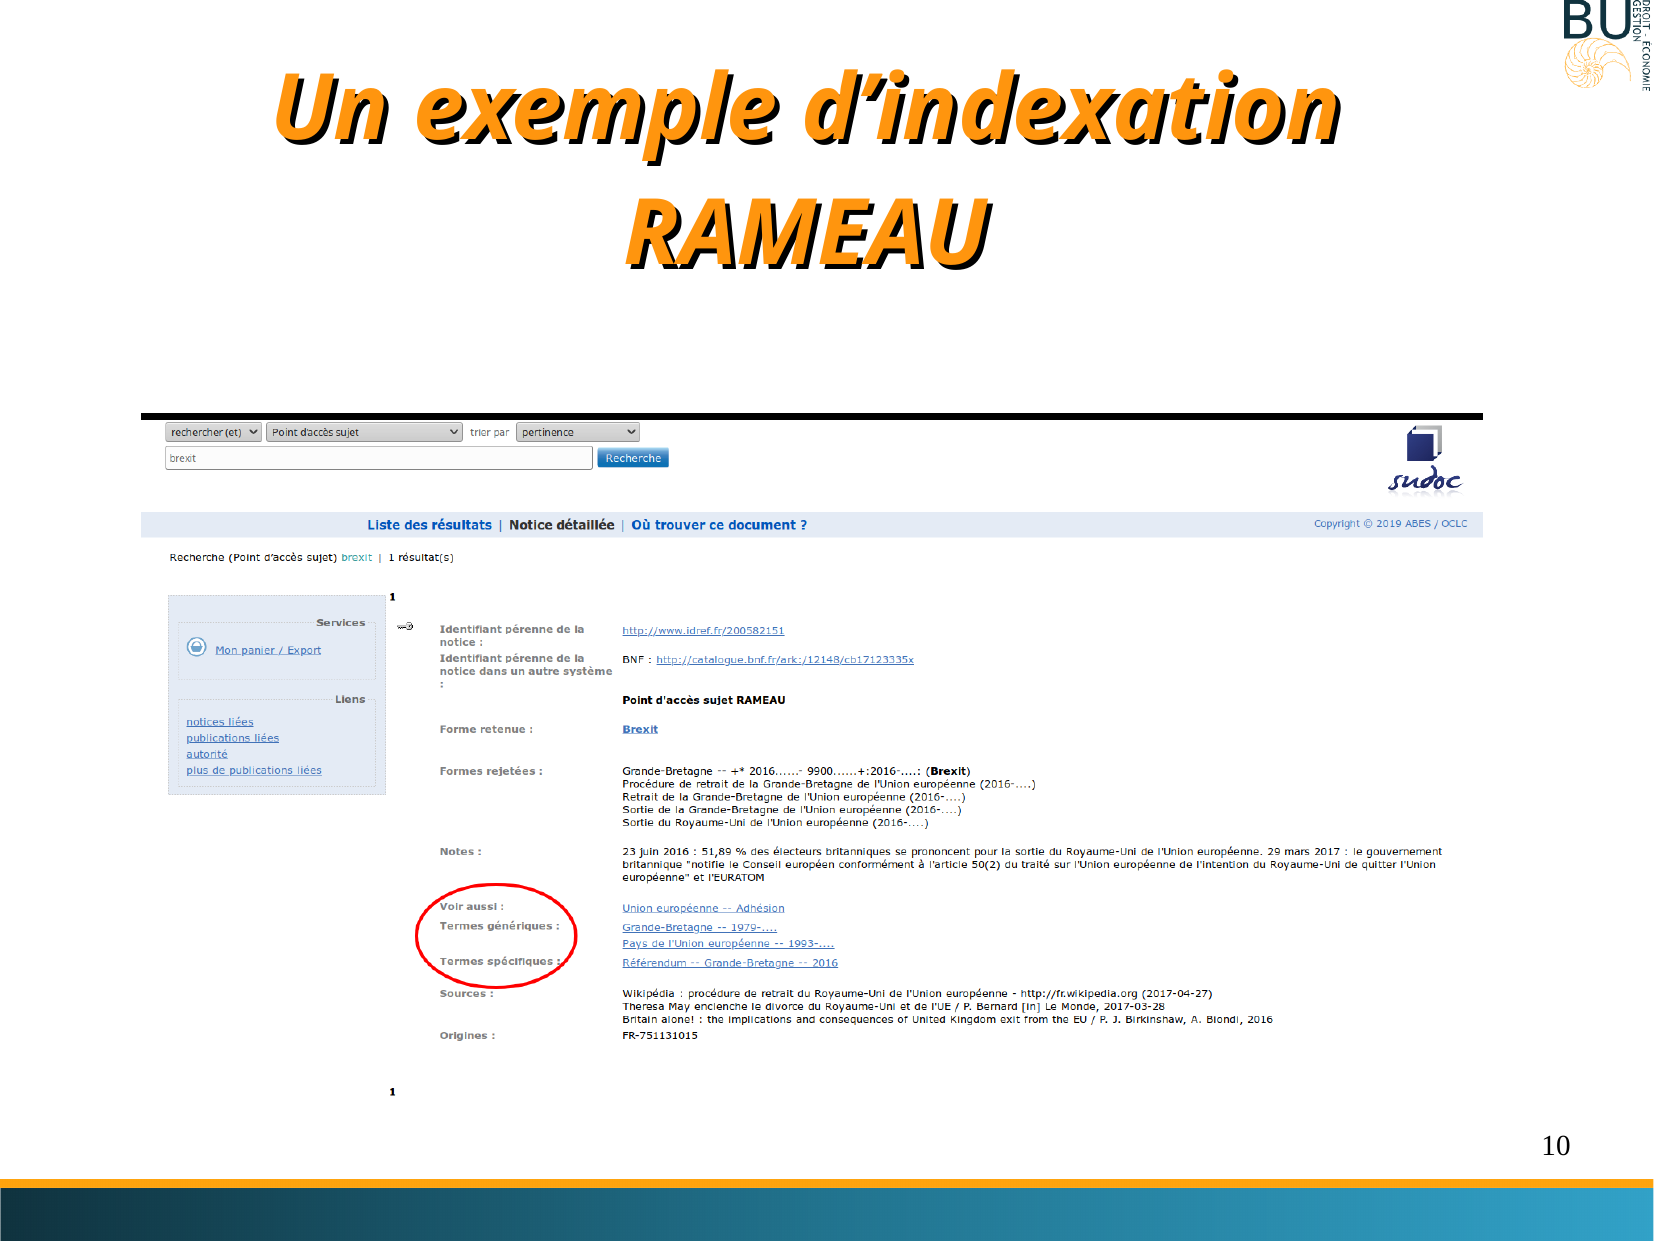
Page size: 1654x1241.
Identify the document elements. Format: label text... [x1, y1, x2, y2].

picture [1564, 0, 1652, 91]
title Un exemple d’indexation RAMEAU [106, 59, 1506, 274]
picture [0, 1179, 1654, 1241]
picture [141, 413, 1483, 1108]
